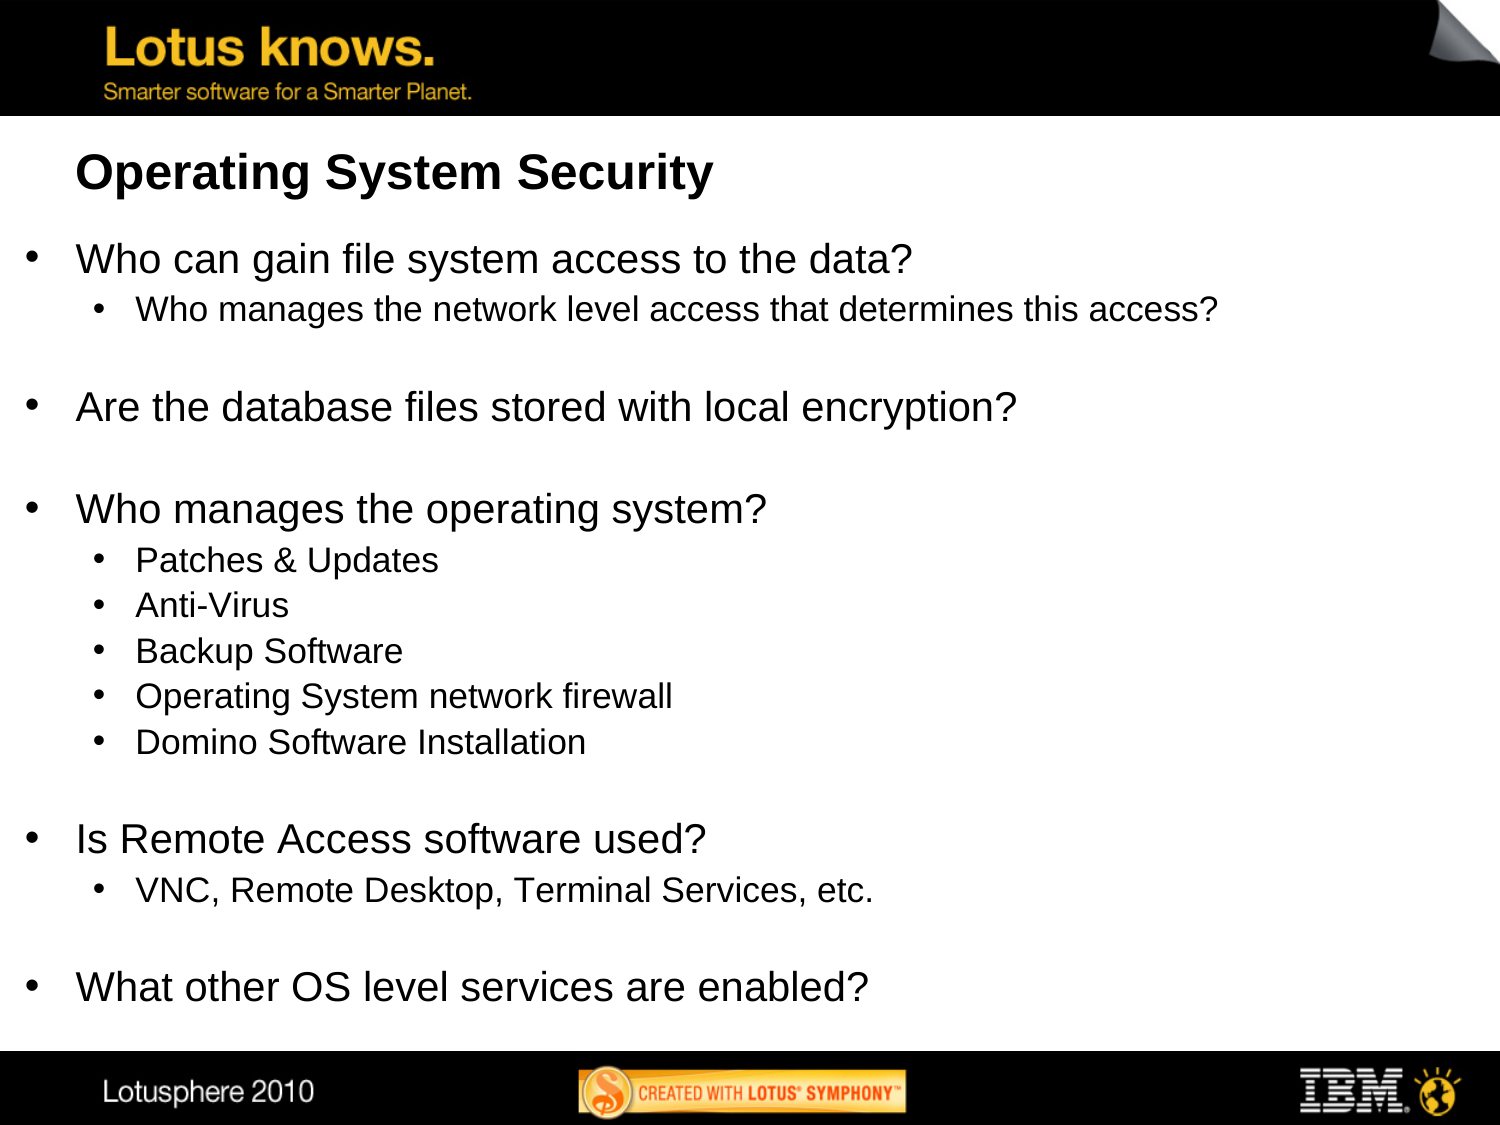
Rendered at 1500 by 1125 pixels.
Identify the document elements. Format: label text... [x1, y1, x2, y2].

list Who can gain file system access to the data? Who manages the network level access that determines this access? Are the database files stored with local encryption? Who manages the operating system? Patches & Updates Anti-Virus Backup Software Operating System network firewall Domino Software Installation Is Remote Access software used? VNC, Remote Desktop, Terminal Services, etc. What other OS level services are enabled? [24, 237, 1476, 1026]
picture [0, 1053, 1500, 1125]
title Operating System Security [74, 137, 1475, 200]
picture [0, 0, 1500, 114]
